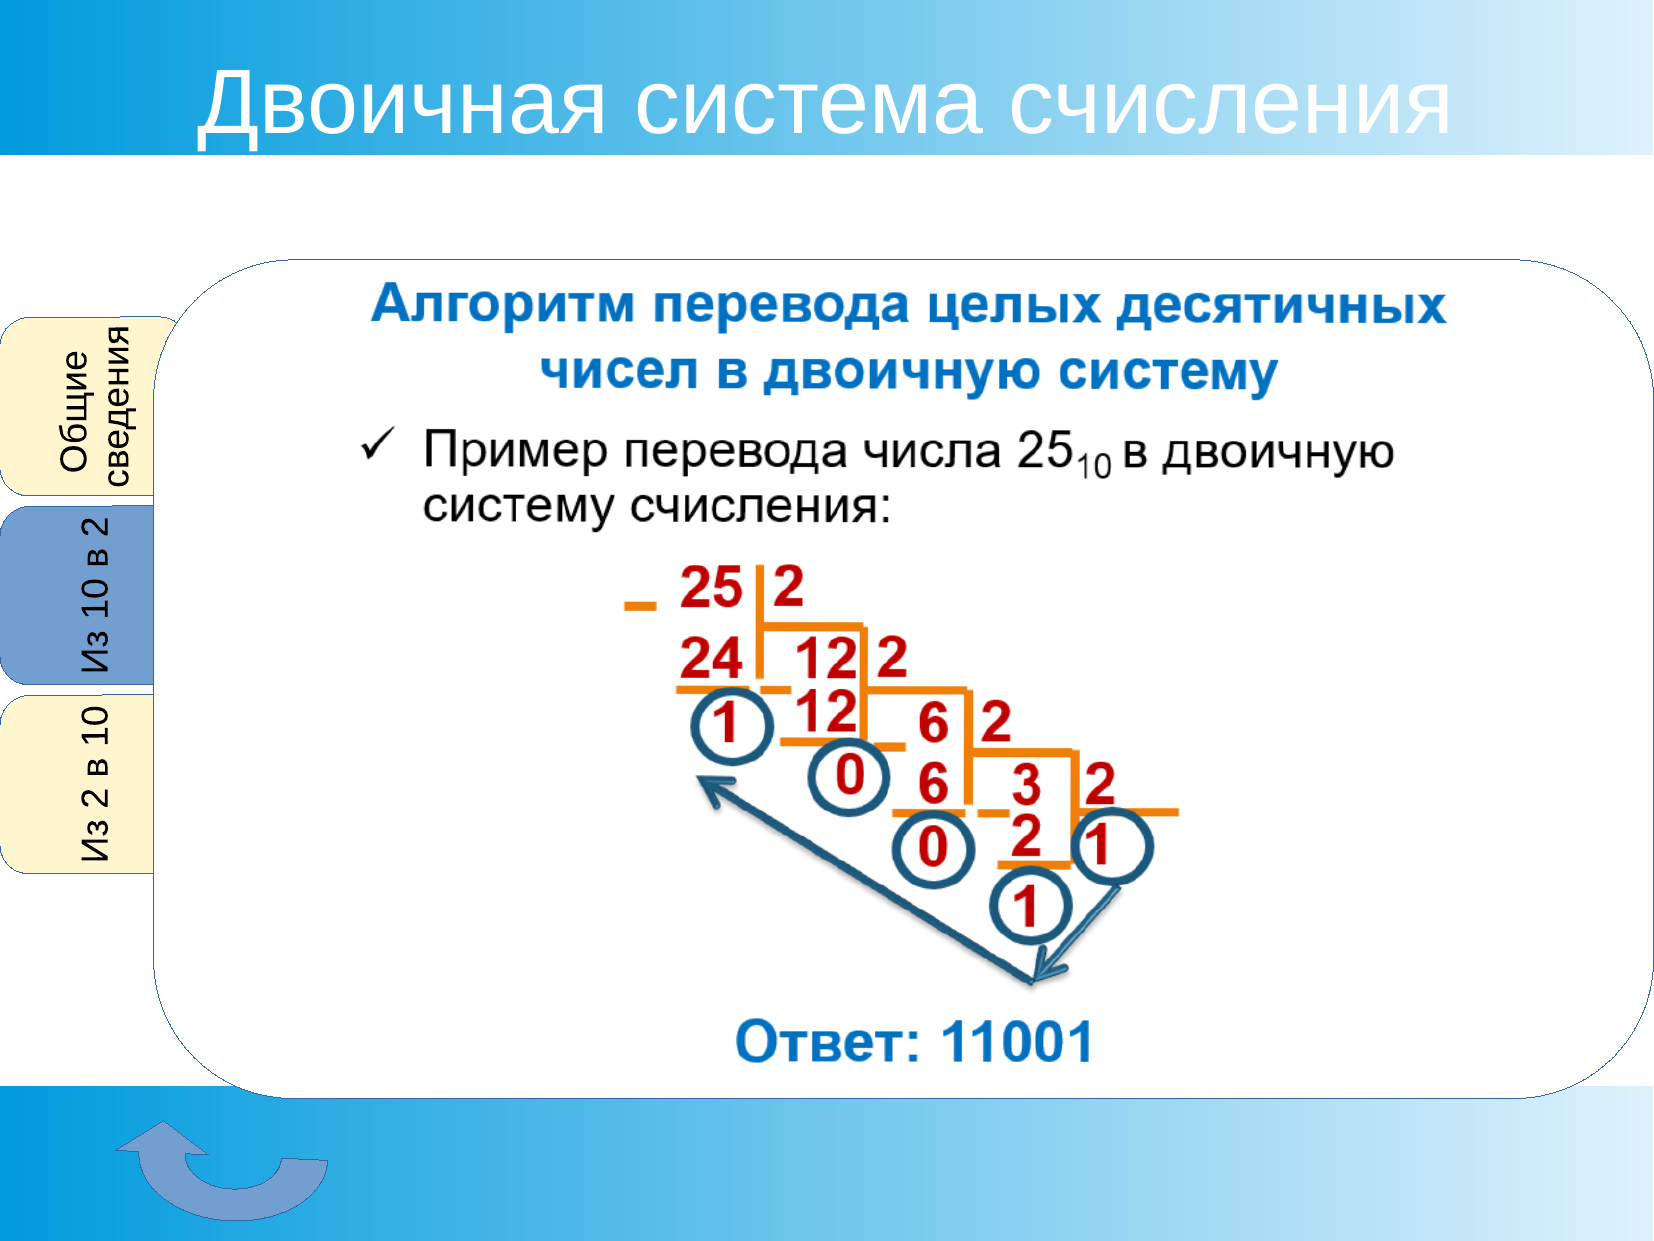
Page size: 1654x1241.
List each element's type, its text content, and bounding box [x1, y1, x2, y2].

picture [342, 271, 1482, 1081]
title Двоичная система счисления [82, 49, 1571, 155]
text_box [153, 259, 1654, 1099]
text_box Из 10 в 2 [0, 505, 153, 685]
text_box Общие сведения [0, 316, 176, 496]
text_box Из 2 в 10 [0, 694, 153, 874]
text_box [115, 1120, 328, 1221]
